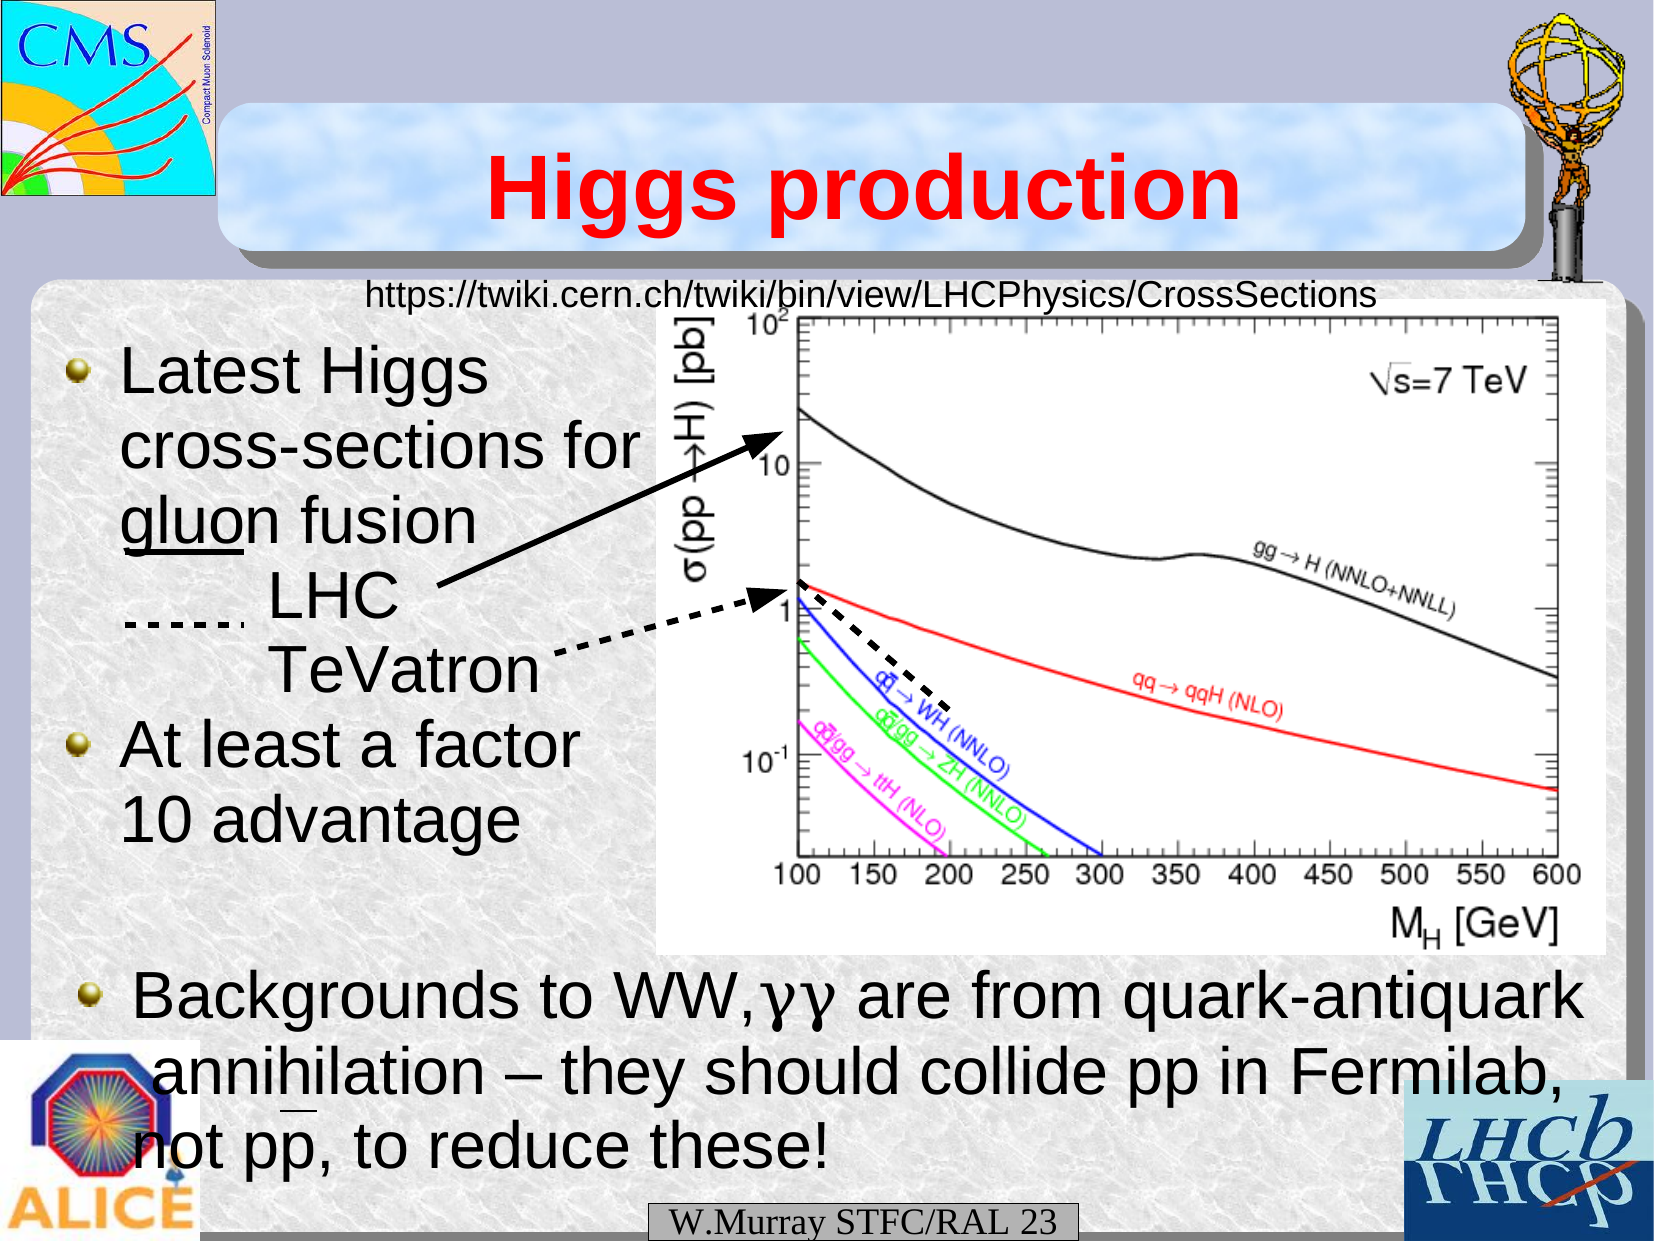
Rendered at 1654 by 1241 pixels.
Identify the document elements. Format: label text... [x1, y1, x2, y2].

list Backgrounds to WW,γγ are from quark-antiquark annihilation – they should collide pp in Fermilab, not pp, to reduce these! [61, 956, 1591, 1184]
picture [0, 0, 216, 196]
title Higgs production [244, 112, 1512, 263]
list Latest Higgs cross-sections for gluon fusion LHC TeVatron At least a factor 10 advantage [48, 333, 650, 953]
picture [0, 0, 1654, 1241]
text_box https://twiki.cern.ch/twiki/bin/view/LHCPhysics/CrossSections [349, 266, 1394, 366]
